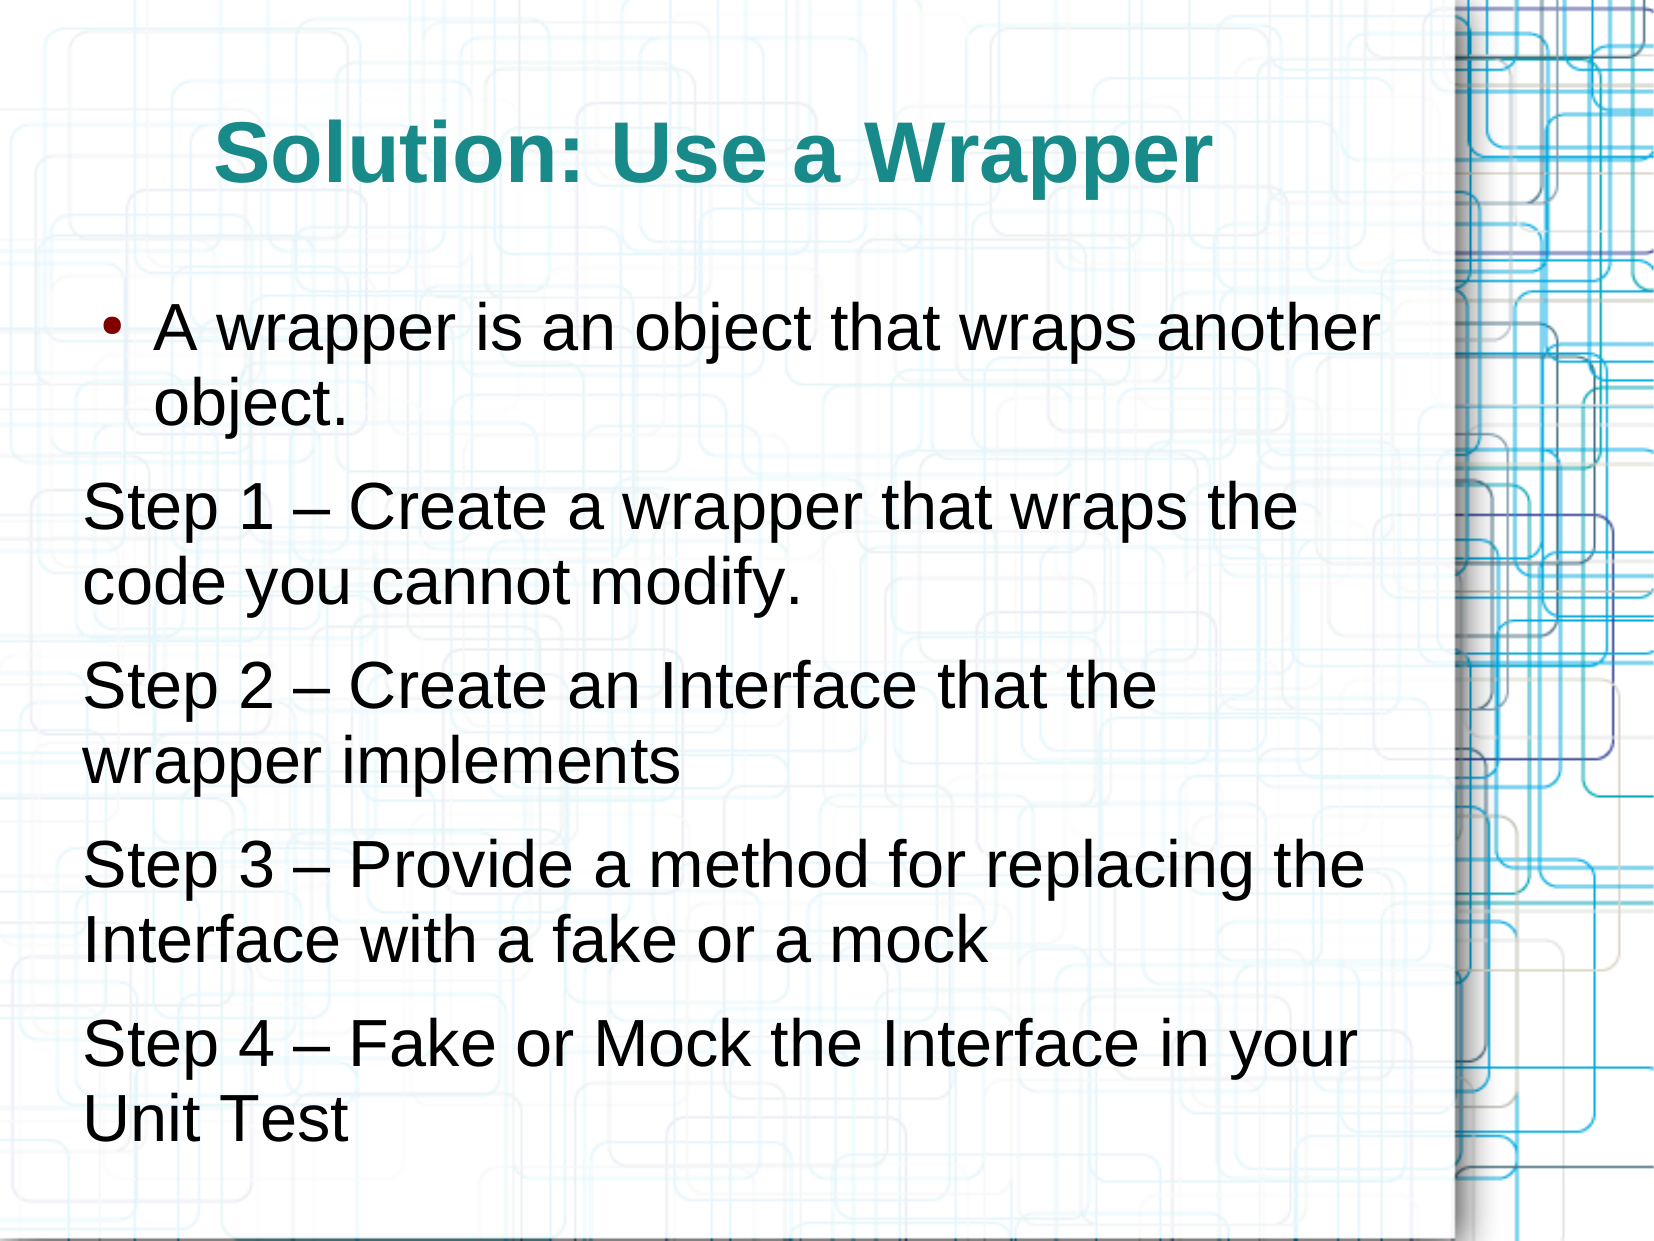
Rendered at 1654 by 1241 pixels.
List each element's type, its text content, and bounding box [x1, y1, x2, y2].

title Solution: Use a Wrapper [59, 49, 1418, 257]
picture [0, 0, 1654, 1241]
list A wrapper is an object that wraps another object. Step 1 – Create a wrapper that wraps the code you cannot modify. Step 2 – Create an Interface that the wrapper implements Step 3 – Provide a method for replacing the Interface with a fake or a mock Step 4 – Fake or Mock the Interface in your Unit Test [82, 290, 1418, 1157]
